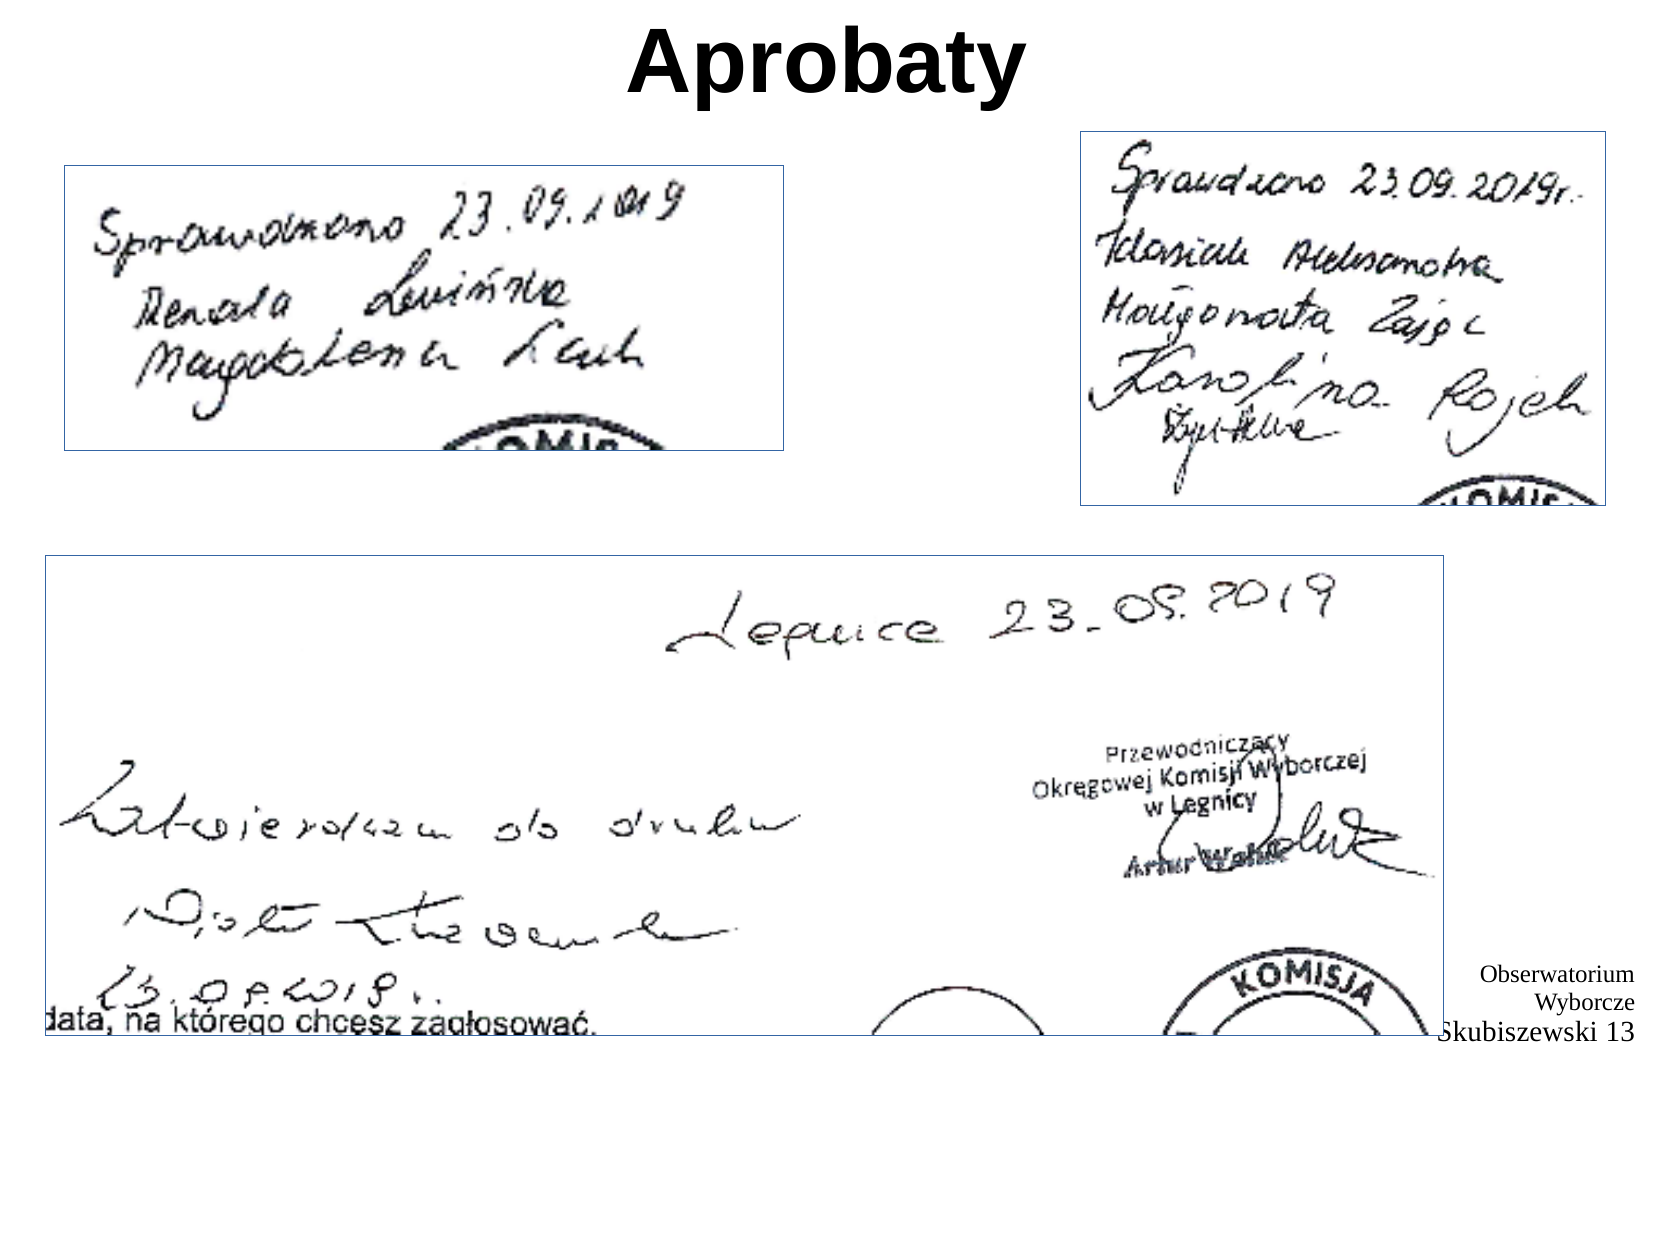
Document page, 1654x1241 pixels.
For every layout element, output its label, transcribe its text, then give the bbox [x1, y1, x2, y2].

title Aprobaty [82, 9, 1571, 166]
picture [1080, 131, 1606, 506]
picture [64, 164, 784, 451]
picture [45, 554, 1444, 1036]
